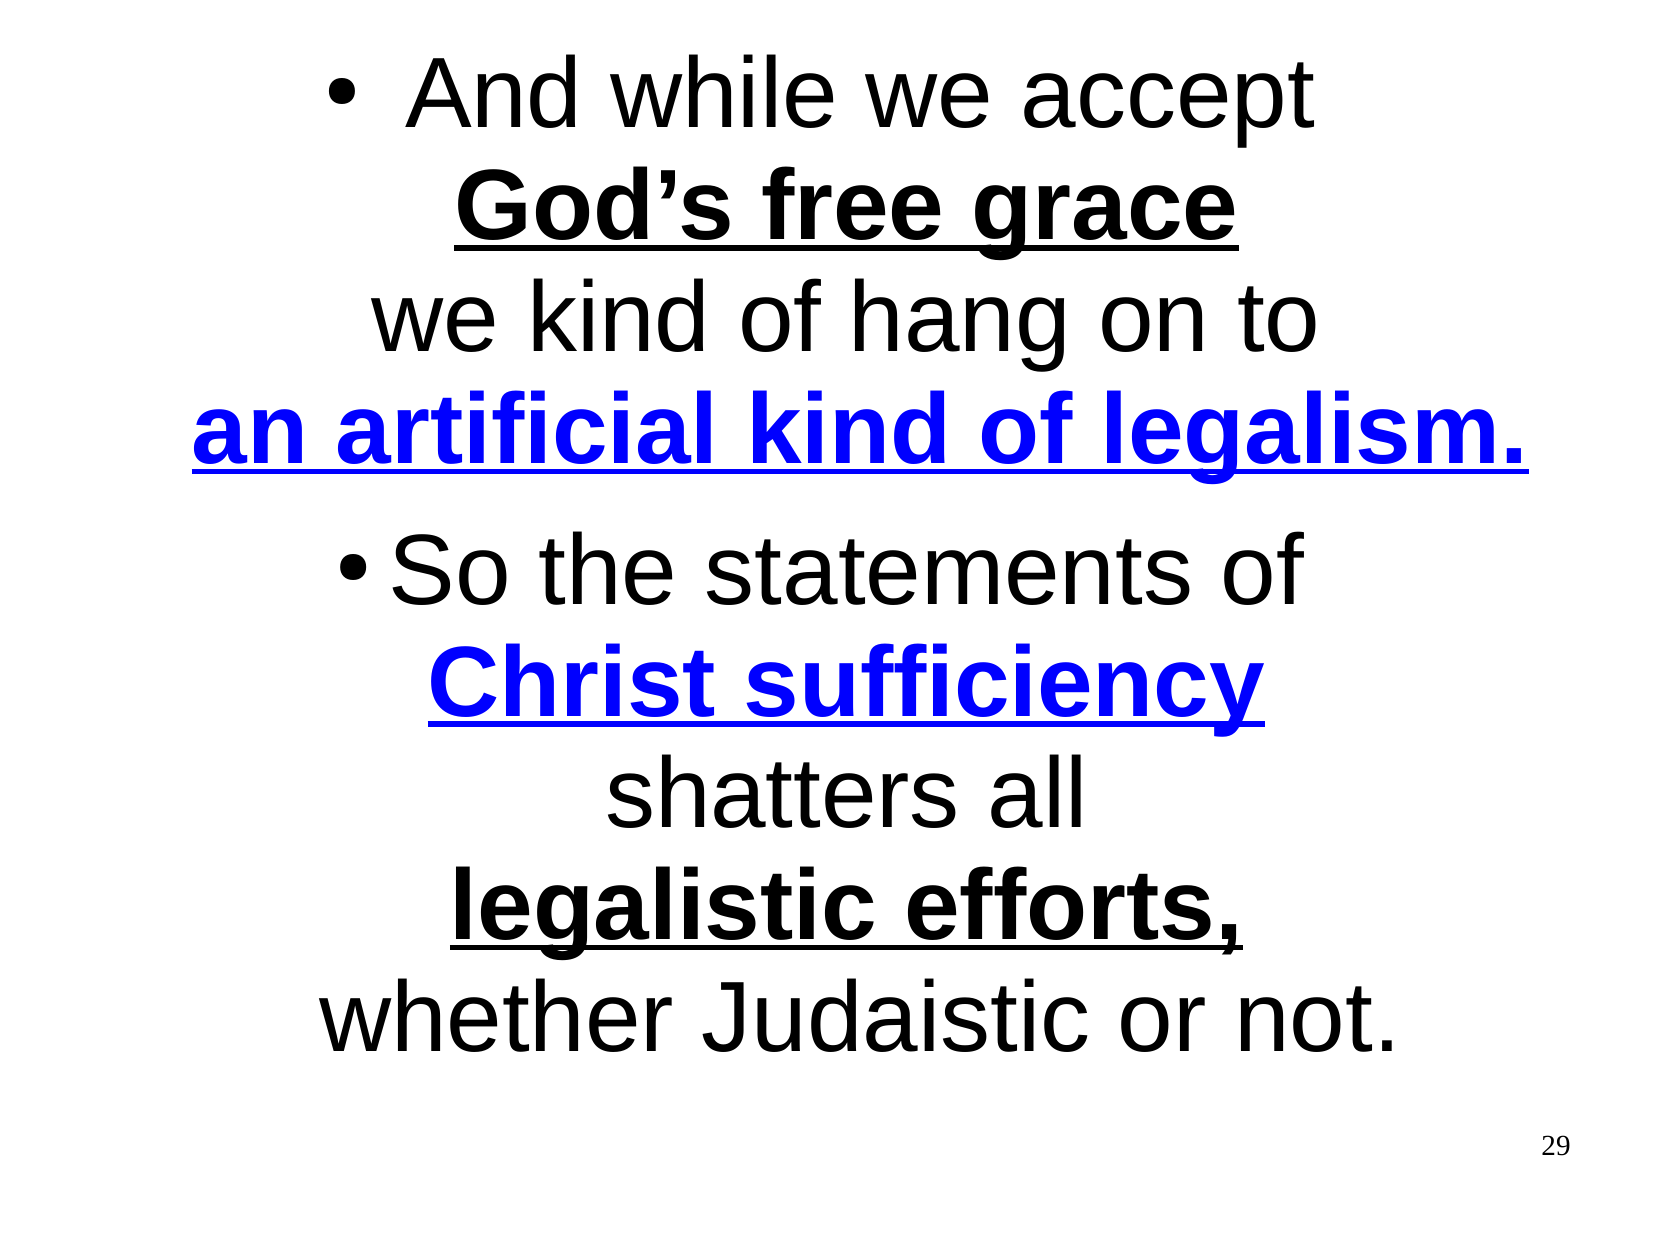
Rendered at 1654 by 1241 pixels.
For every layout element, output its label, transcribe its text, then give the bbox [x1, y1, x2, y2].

list And while we accept God’s free grace we kind of hang on to an artificial kind of legalism. So the statements of Christ sufficiency shatters all legalistic efforts, whether Judaistic or not. [37, 37, 1613, 1238]
